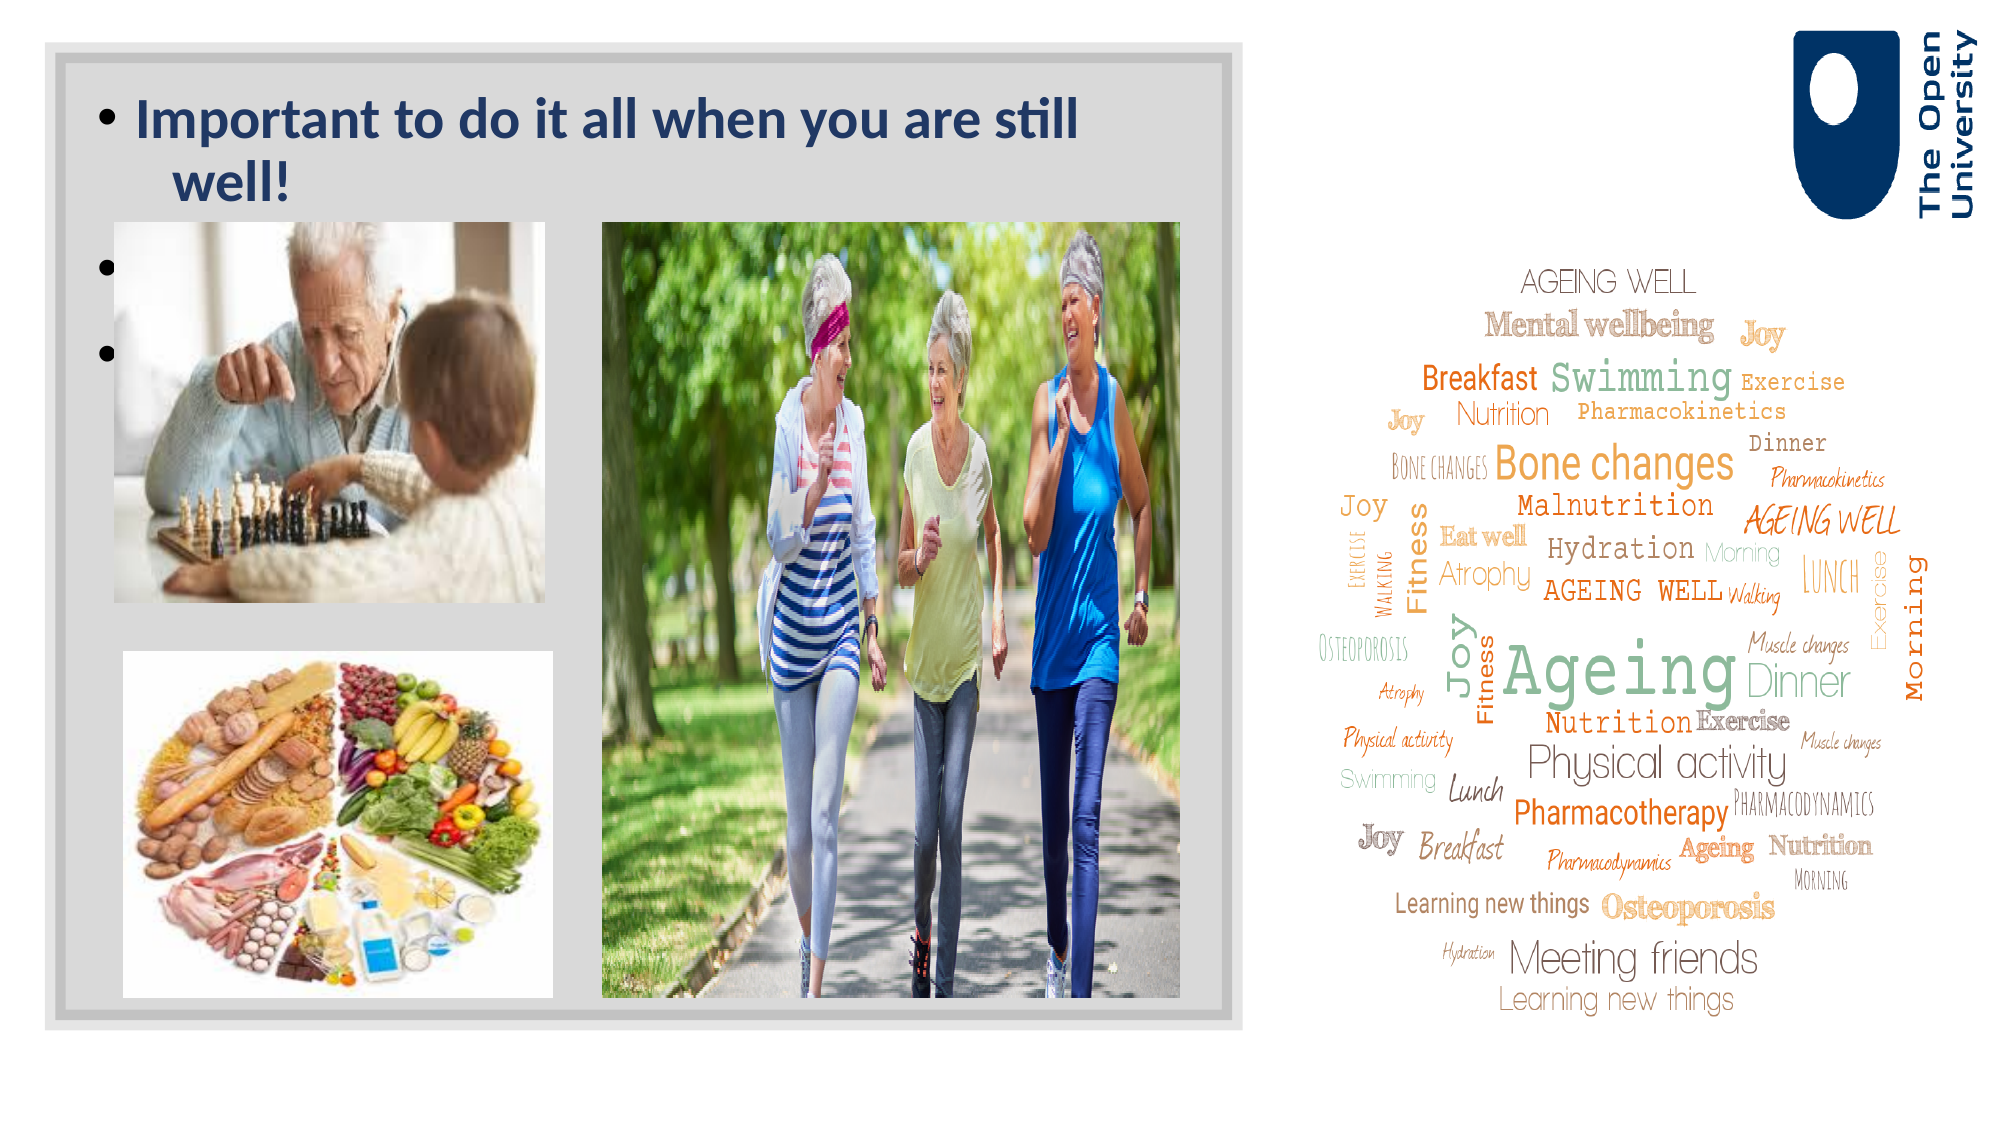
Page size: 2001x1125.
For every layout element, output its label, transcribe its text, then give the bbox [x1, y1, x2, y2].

list Important to do it all when you are still well! [82, 80, 1210, 998]
picture [123, 651, 553, 998]
picture [114, 222, 545, 603]
text_box [55, 53, 1232, 1020]
picture [602, 222, 1180, 998]
picture [1291, 27, 1978, 1063]
